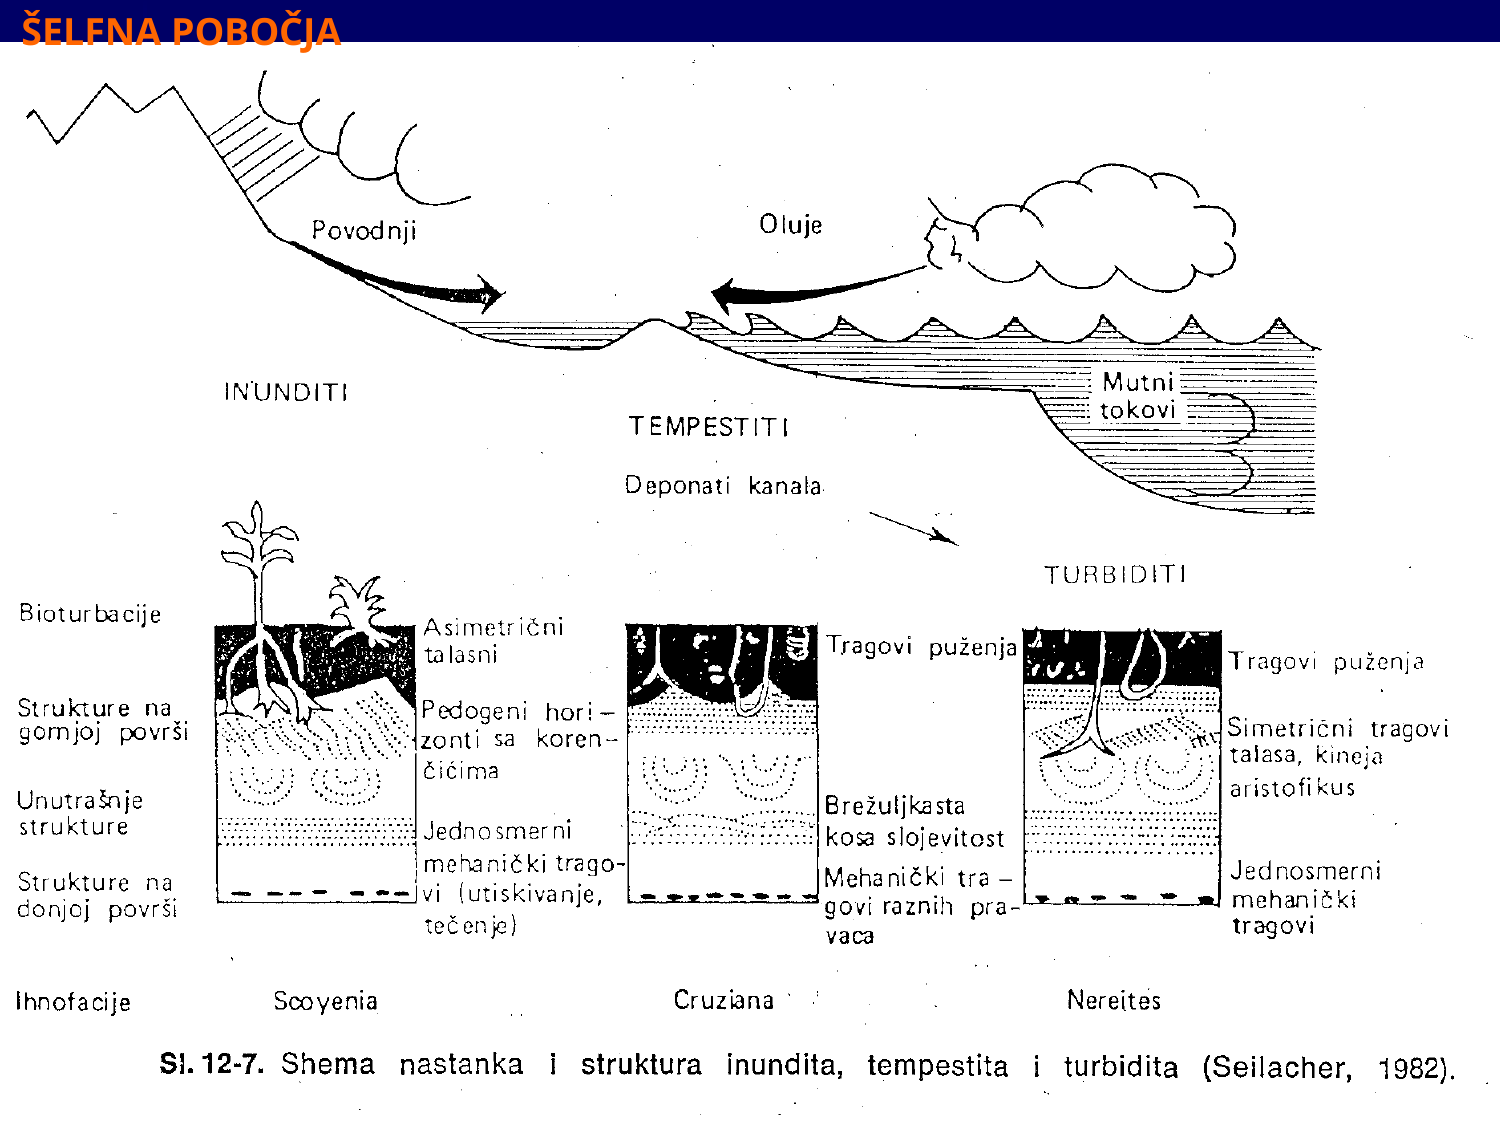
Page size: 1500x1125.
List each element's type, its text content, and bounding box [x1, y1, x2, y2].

text_box ŠELFNA POBOČJA [6, 0, 357, 61]
picture [0, 42, 1500, 1125]
